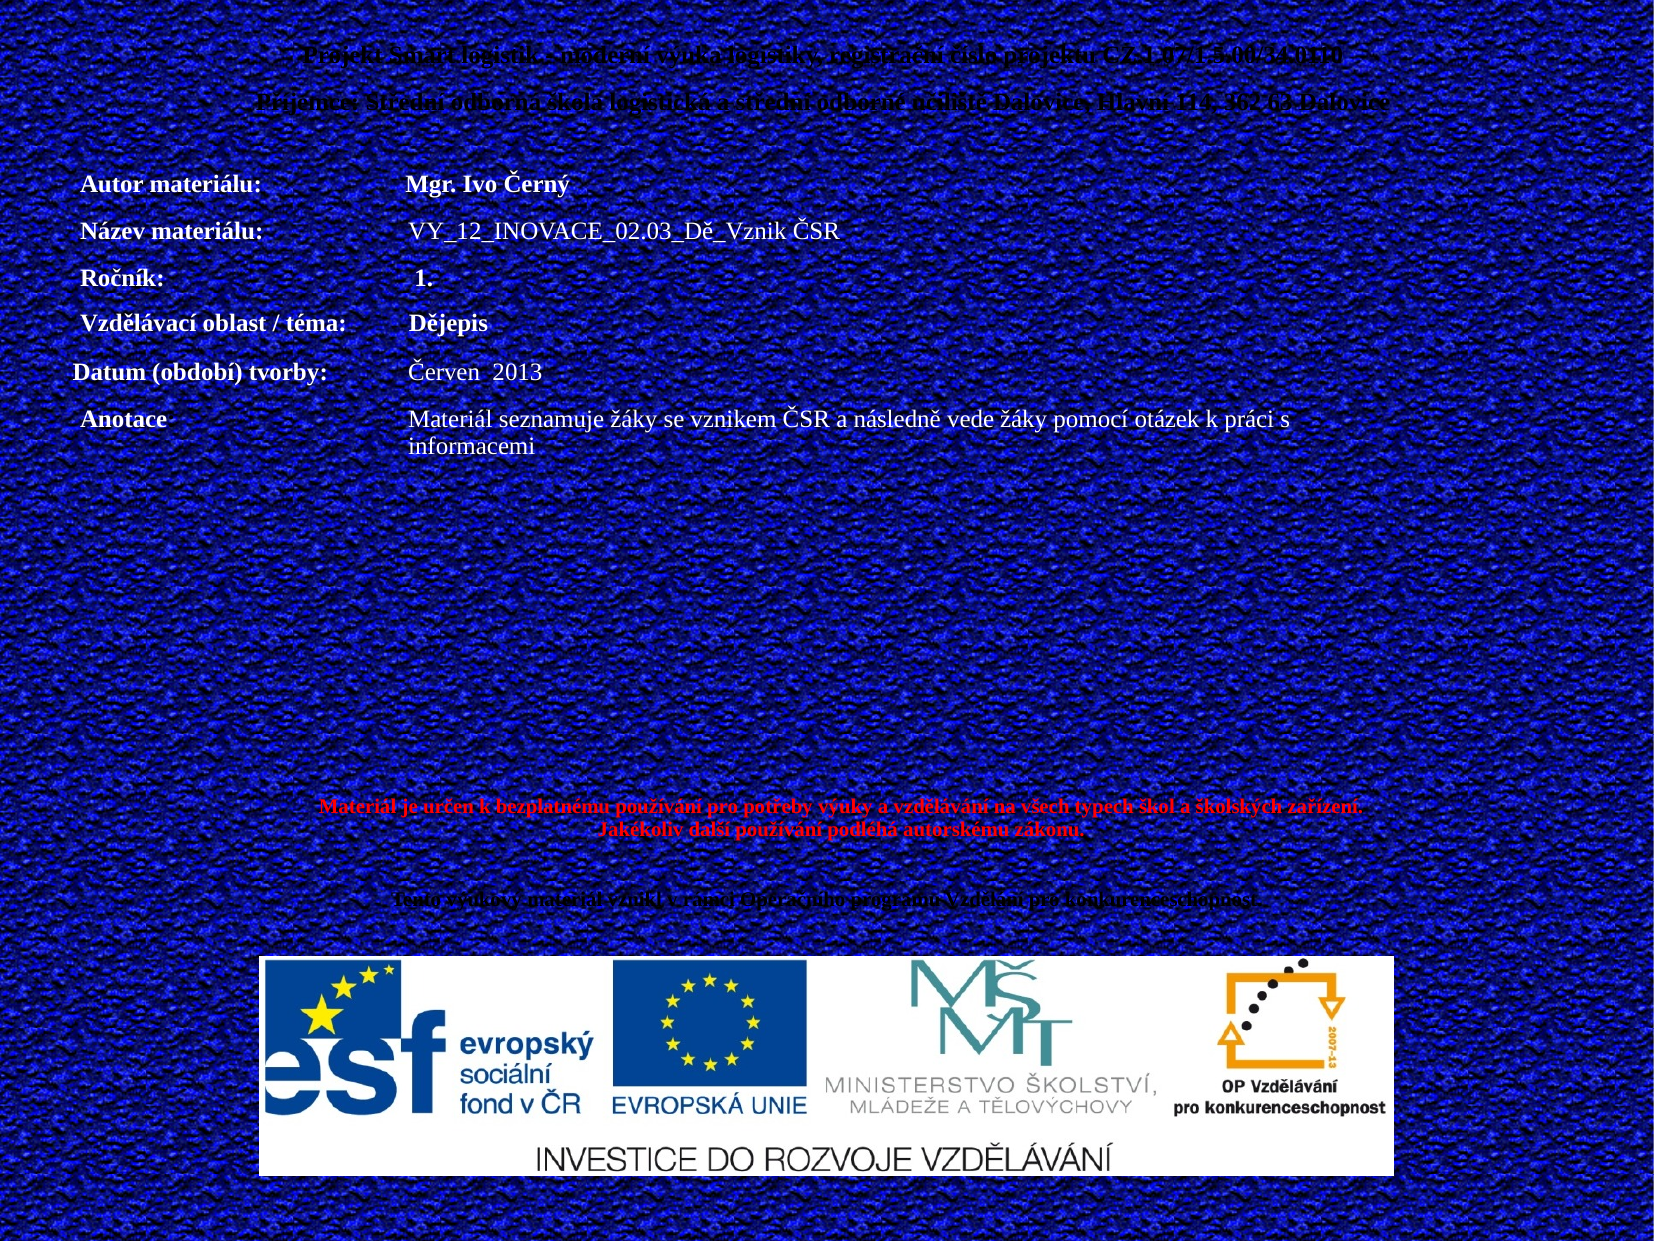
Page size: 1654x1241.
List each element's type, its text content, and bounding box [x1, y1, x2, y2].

text_box Materiál je určen k bezplatnému používání pro potřeby výuky a vzdělávání na všech typech škol a školských zařízení. Jakékoliv další používání podléhá autorskému zákonu. [0, 787, 1654, 850]
text_box VY_12_INOVACE_02.03_Dě_Vznik ČSR [393, 209, 1448, 254]
text_box Projekt Smart logistik - moderní výuka logistiky, registrační číslo projektu CZ.1.07/1.5.00/34.0110 [287, 34, 1366, 78]
text_box Příjemce: Střední odborná škola logistická a střední odborné učiliště Dalovice, Hlavní 114, 362 63 Dalovice [240, 80, 1432, 125]
text_box Červen 2013 [393, 350, 697, 394]
text_box Autor materiálu: Mgr. Ivo Černý [65, 162, 837, 207]
text_box Materiál seznamuje žáky se vznikem ČSR a následně vede žáky pomocí otázek k práci s informacemi [393, 397, 1402, 469]
text_box Název materiálu: [65, 209, 376, 254]
text_box Tento výukový materiál vznikl v rámci Operačního programu Vzdělání pro konkurenceschopnost. [142, 880, 1511, 920]
text_box Anotace: [65, 397, 218, 441]
text_box Datum (období) tvorby: [57, 350, 351, 394]
text_box Vzdělávací oblast / téma: Dějepis [65, 301, 1432, 346]
text_box Ročník: 1. [65, 256, 499, 301]
picture [259, 957, 1394, 1176]
